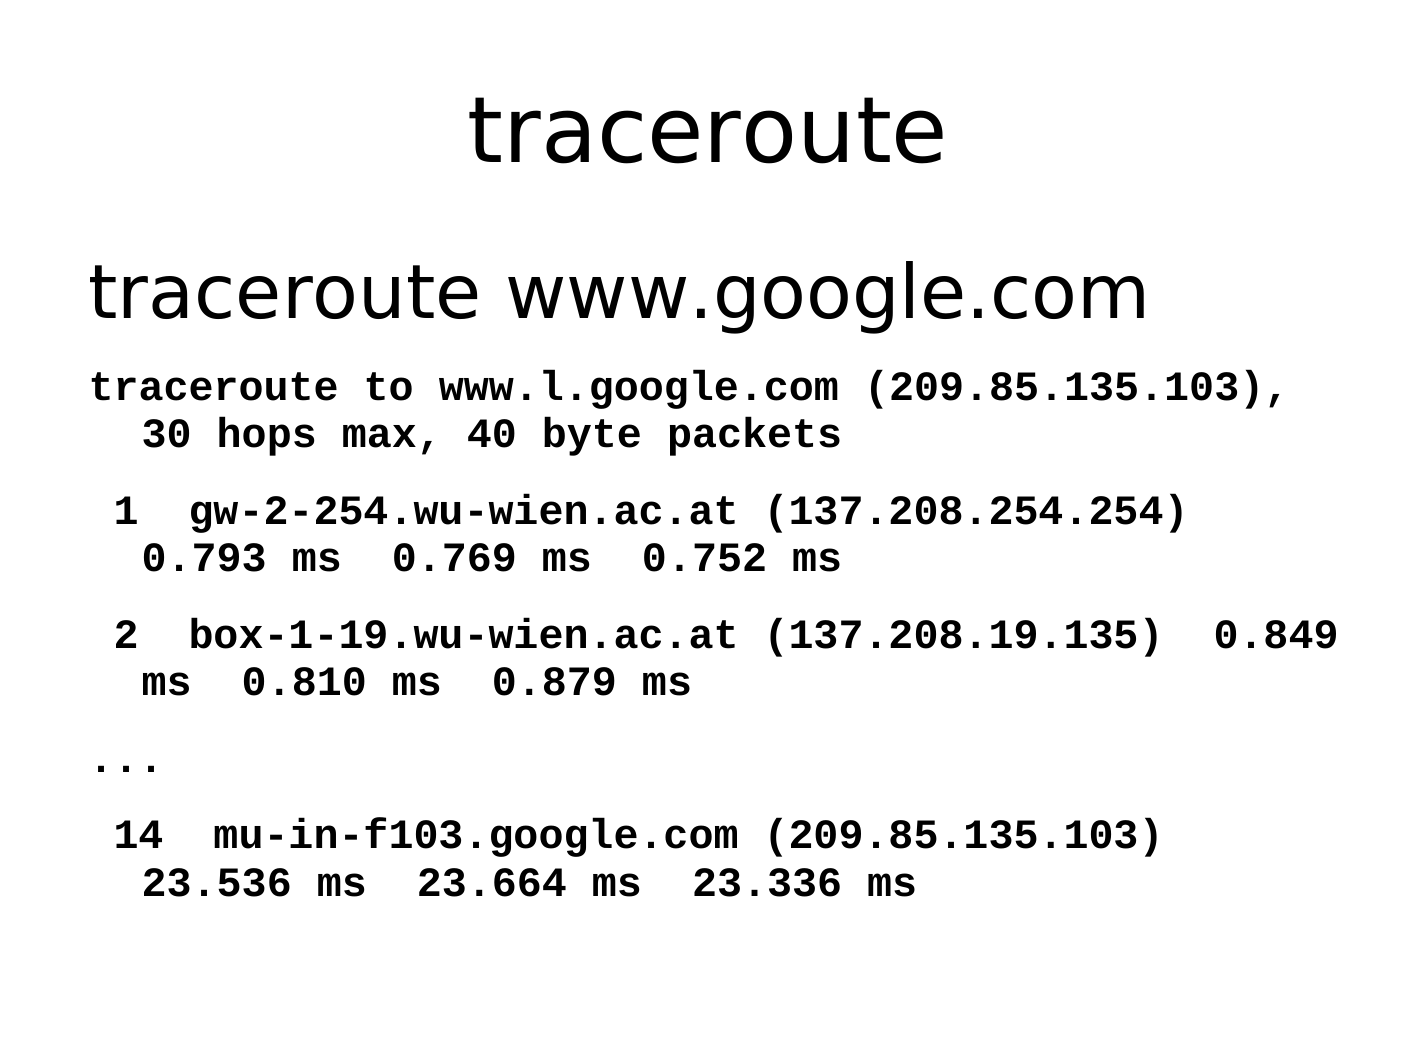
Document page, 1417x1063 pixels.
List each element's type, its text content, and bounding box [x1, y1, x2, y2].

title traceroute [70, 49, 1346, 213]
list traceroute www.google.com traceroute to www.l.google.com (209.85.135.103), 30 hops max, 40 byte packets 1 gw-2-254.wu-wien.ac.at (137.208.254.254) 0.793 ms 0.769 ms 0.752 ms 2 box-1-19.wu-wien.ac.at (137.208.19.135) 0.849 ms 0.810 ms 0.879 ms ... 14 mu-in-f103.google.com (209.85.135.103) 23.536 ms 23.664 ms 23.336 ms [70, 248, 1346, 987]
